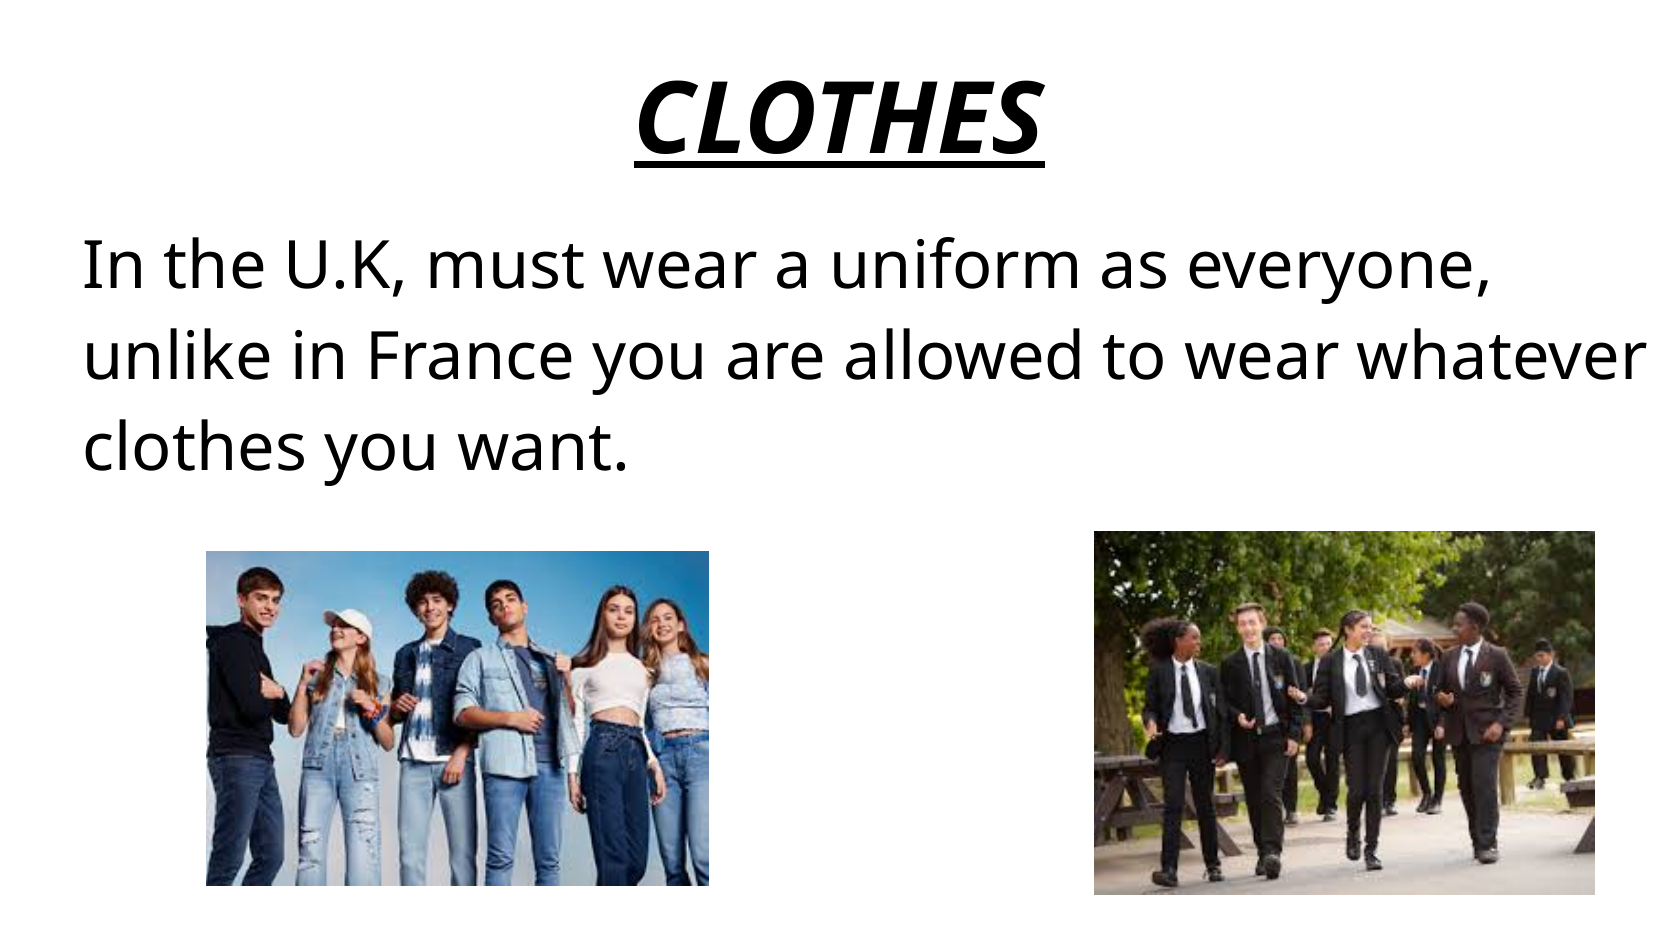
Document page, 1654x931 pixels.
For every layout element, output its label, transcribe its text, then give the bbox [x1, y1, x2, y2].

list In the U.K, must wear a uniform as everyone, unlike in France you are allowed to wear whatever clothes you want. [82, 217, 1654, 562]
title CLOTHES [82, 35, 1571, 194]
picture [1094, 531, 1595, 895]
picture [206, 551, 709, 886]
